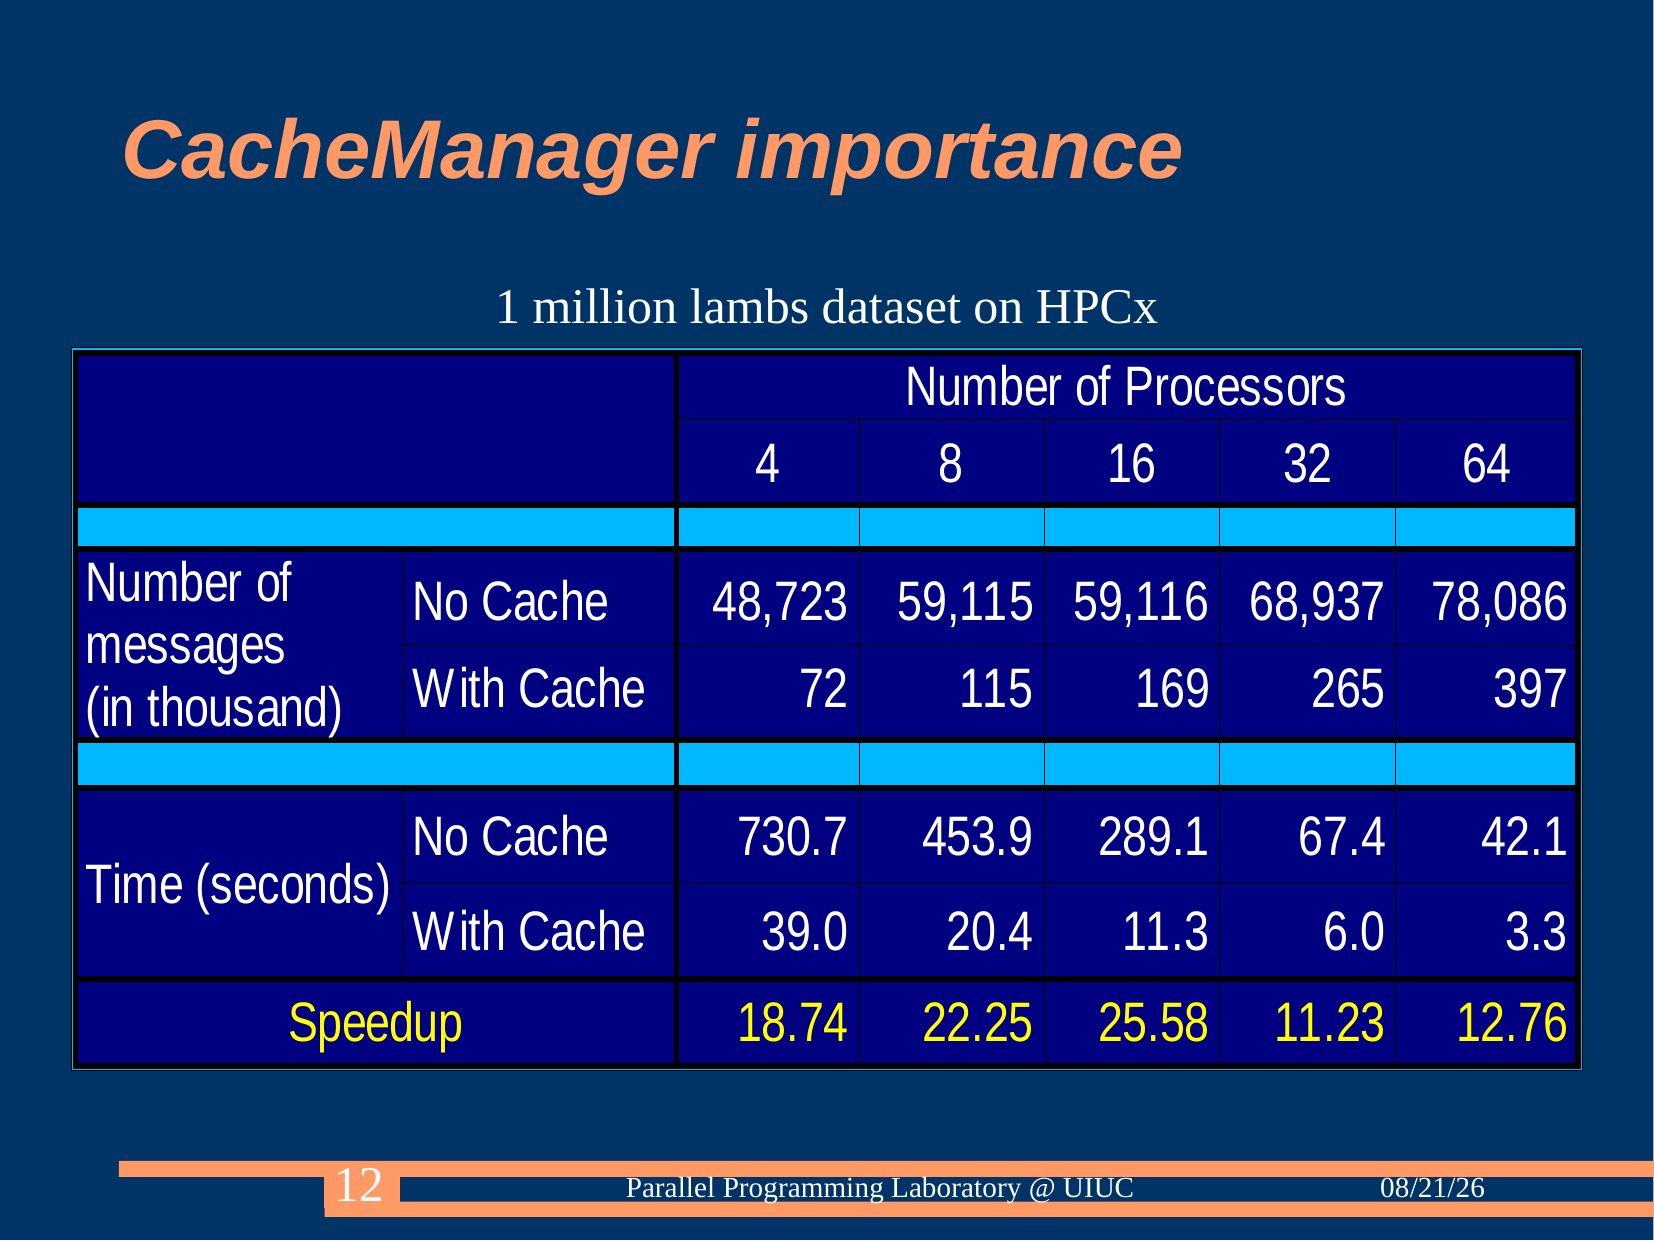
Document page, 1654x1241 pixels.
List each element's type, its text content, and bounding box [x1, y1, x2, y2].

text_box 1 million lambs dataset on HPCx [495, 279, 1158, 335]
title CacheManager importance [121, 46, 1534, 254]
chart [71, 347, 1583, 1071]
